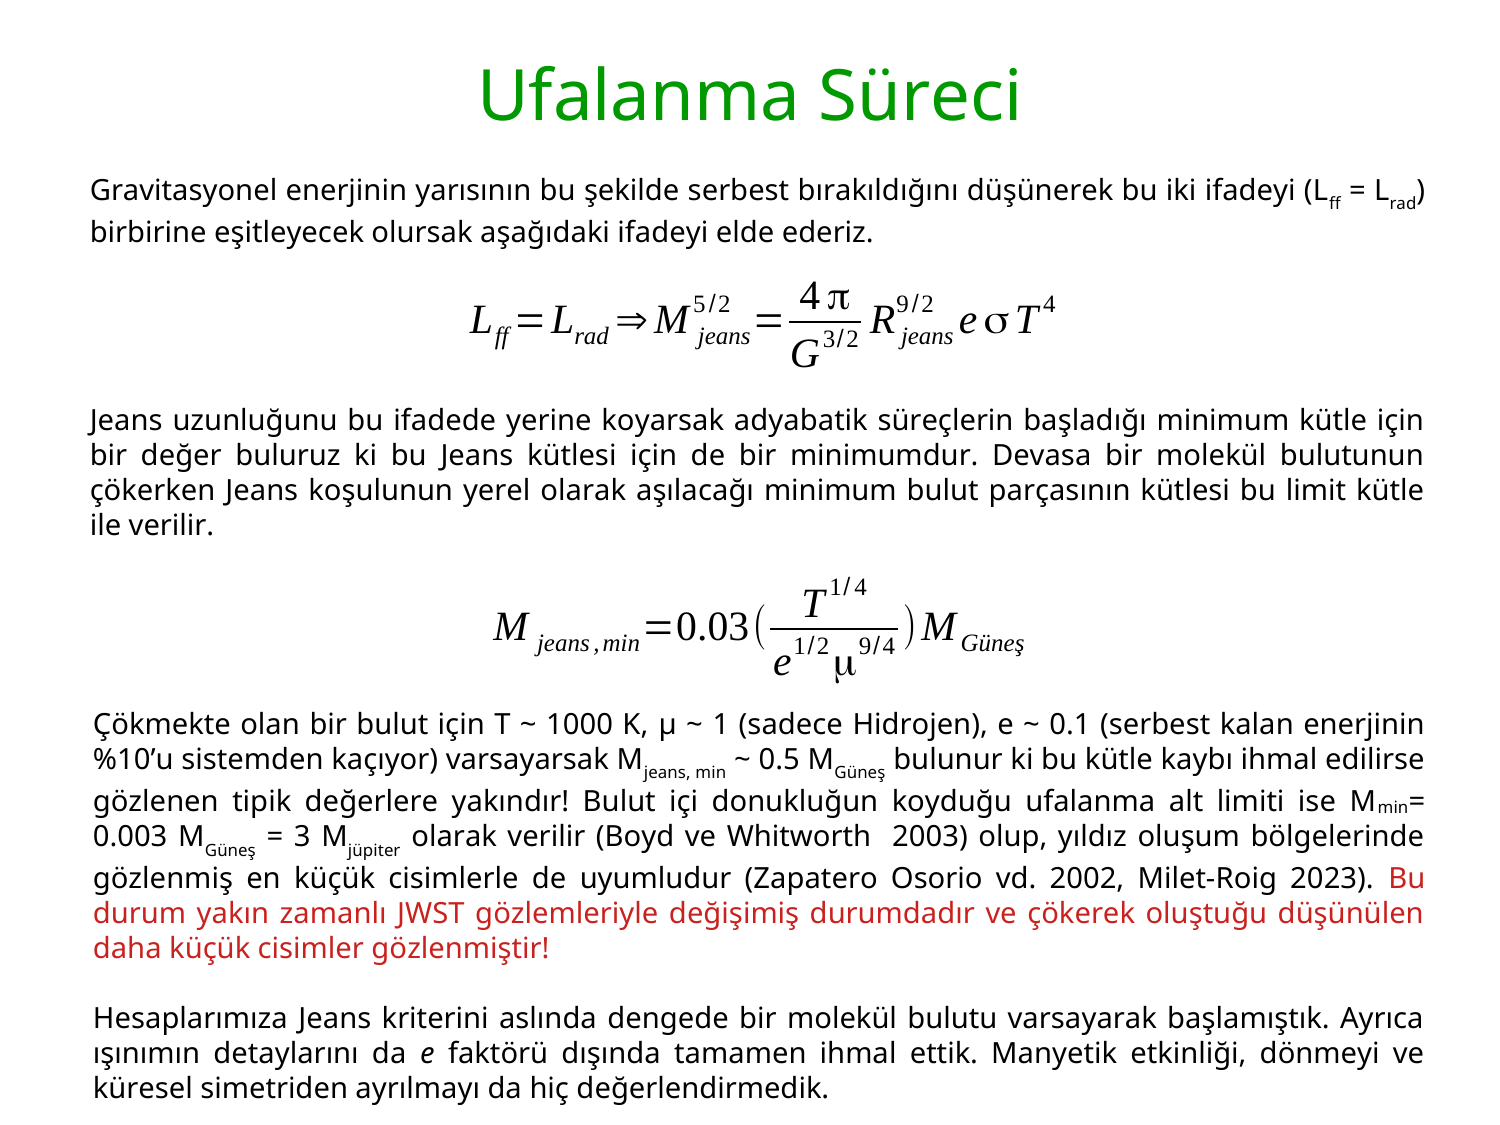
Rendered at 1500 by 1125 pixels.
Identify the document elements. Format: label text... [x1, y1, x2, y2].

text_box Jeans uzunluğunu bu ifadede yerine koyarsak adyabatik süreçlerin başladığı minimum kütle için bir değer buluruz ki bu Jeans kütlesi için de bir minimumdur. Devasa bir molekül bulutunun çökerken Jeans koşulunun yerel olarak aşılacağı minimum bulut parçasının kütlesi bu limit kütle ile verilir. [75, 393, 1441, 559]
chart [485, 573, 1032, 686]
text_box Çökmekte olan bir bulut için T ~ 1000 K, μ ~ 1 (sadece Hidrojen), e ~ 0.1 (serbest kalan enerjinin %10’u sistemden kaçıyor) varsayarsak Mjeans, min ~ 0.5 MGüneş bulunur ki bu kütle kaybı ihmal edilirse gözlenen tipik değerlere yakındır! Bulut içi donukluğun koyduğu ufalanma alt limiti ise Mmin= 0.003 MGüneş = 3 Mjüpiter olarak verilir (Boyd ve Whitworth 2003) olup, yıldız oluşum bölgelerinde gözlenmiş en küçük cisimlerle de uyumludur (Zapatero Osorio vd. 2002, Milet-Roig 2023). Bu durum yakın zamanlı JWST gözlemleriyle değişimiş durumdadır ve çökerek oluştuğu düşünülen daha küçük cisimler gözlenmiştir! Hesaplarımıza Jeans kriterini aslında dengede bir molekül bulutu varsayarak başlamıştık. Ayrıca ışınımın detaylarını da e faktörü dışında tamamen ihmal ettik. Manyetik etkinliği, dönmeyi ve küresel simetriden ayrılmayı da hiç değerlendirmedik. [78, 697, 1441, 1113]
title Ufalanma Süreci [75, 27, 1426, 156]
chart [461, 272, 1064, 378]
text_box Gravitasyonel enerjinin yarısının bu şekilde serbest bırakıldığını düşünerek bu iki ifadeyi (Lff = Lrad) birbirine eşitleyecek olursak aşağıdaki ifadeyi elde ederiz. [75, 163, 1441, 271]
